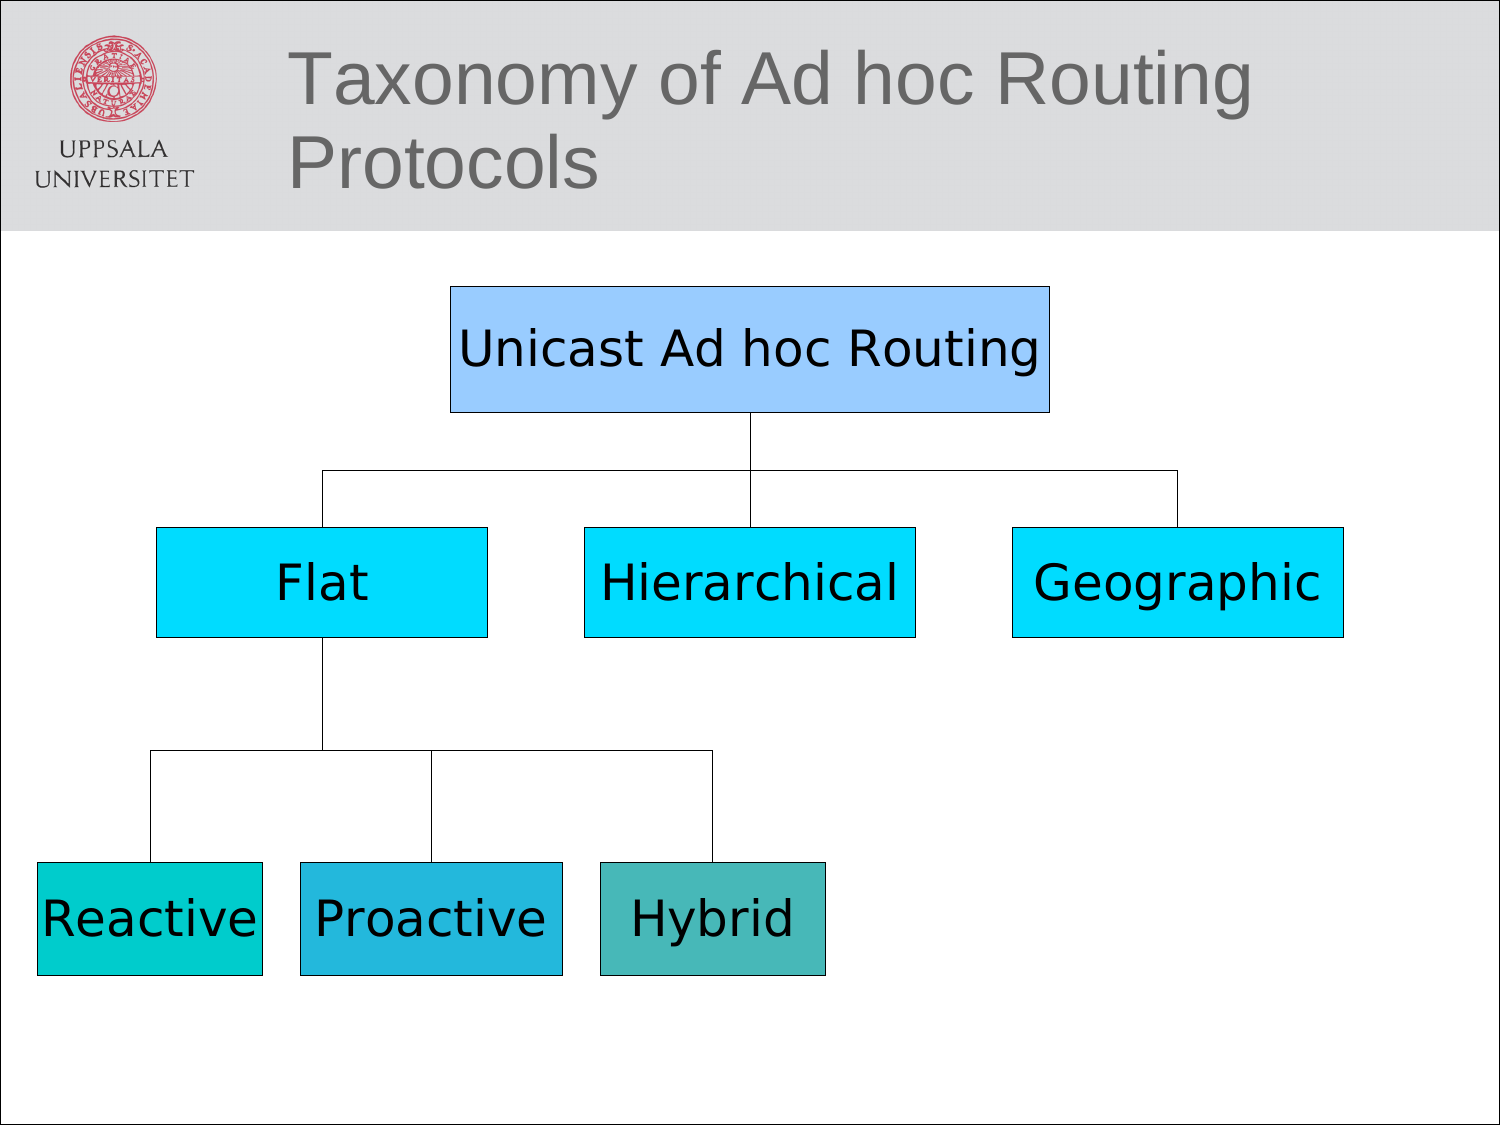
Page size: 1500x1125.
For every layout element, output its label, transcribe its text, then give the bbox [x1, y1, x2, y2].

text_box Hierarchical [584, 527, 916, 638]
text_box Flat [156, 527, 488, 638]
picture [1, 1, 1499, 231]
text_box Unicast Ad hoc Routing [450, 286, 1050, 413]
title Taxonomy of Ad hoc Routing Protocols [287, 20, 1388, 222]
text_box Reactive [37, 862, 263, 976]
text_box Geographic [1012, 527, 1344, 638]
text_box Proactive [300, 862, 563, 976]
text_box Hybrid [600, 862, 826, 976]
